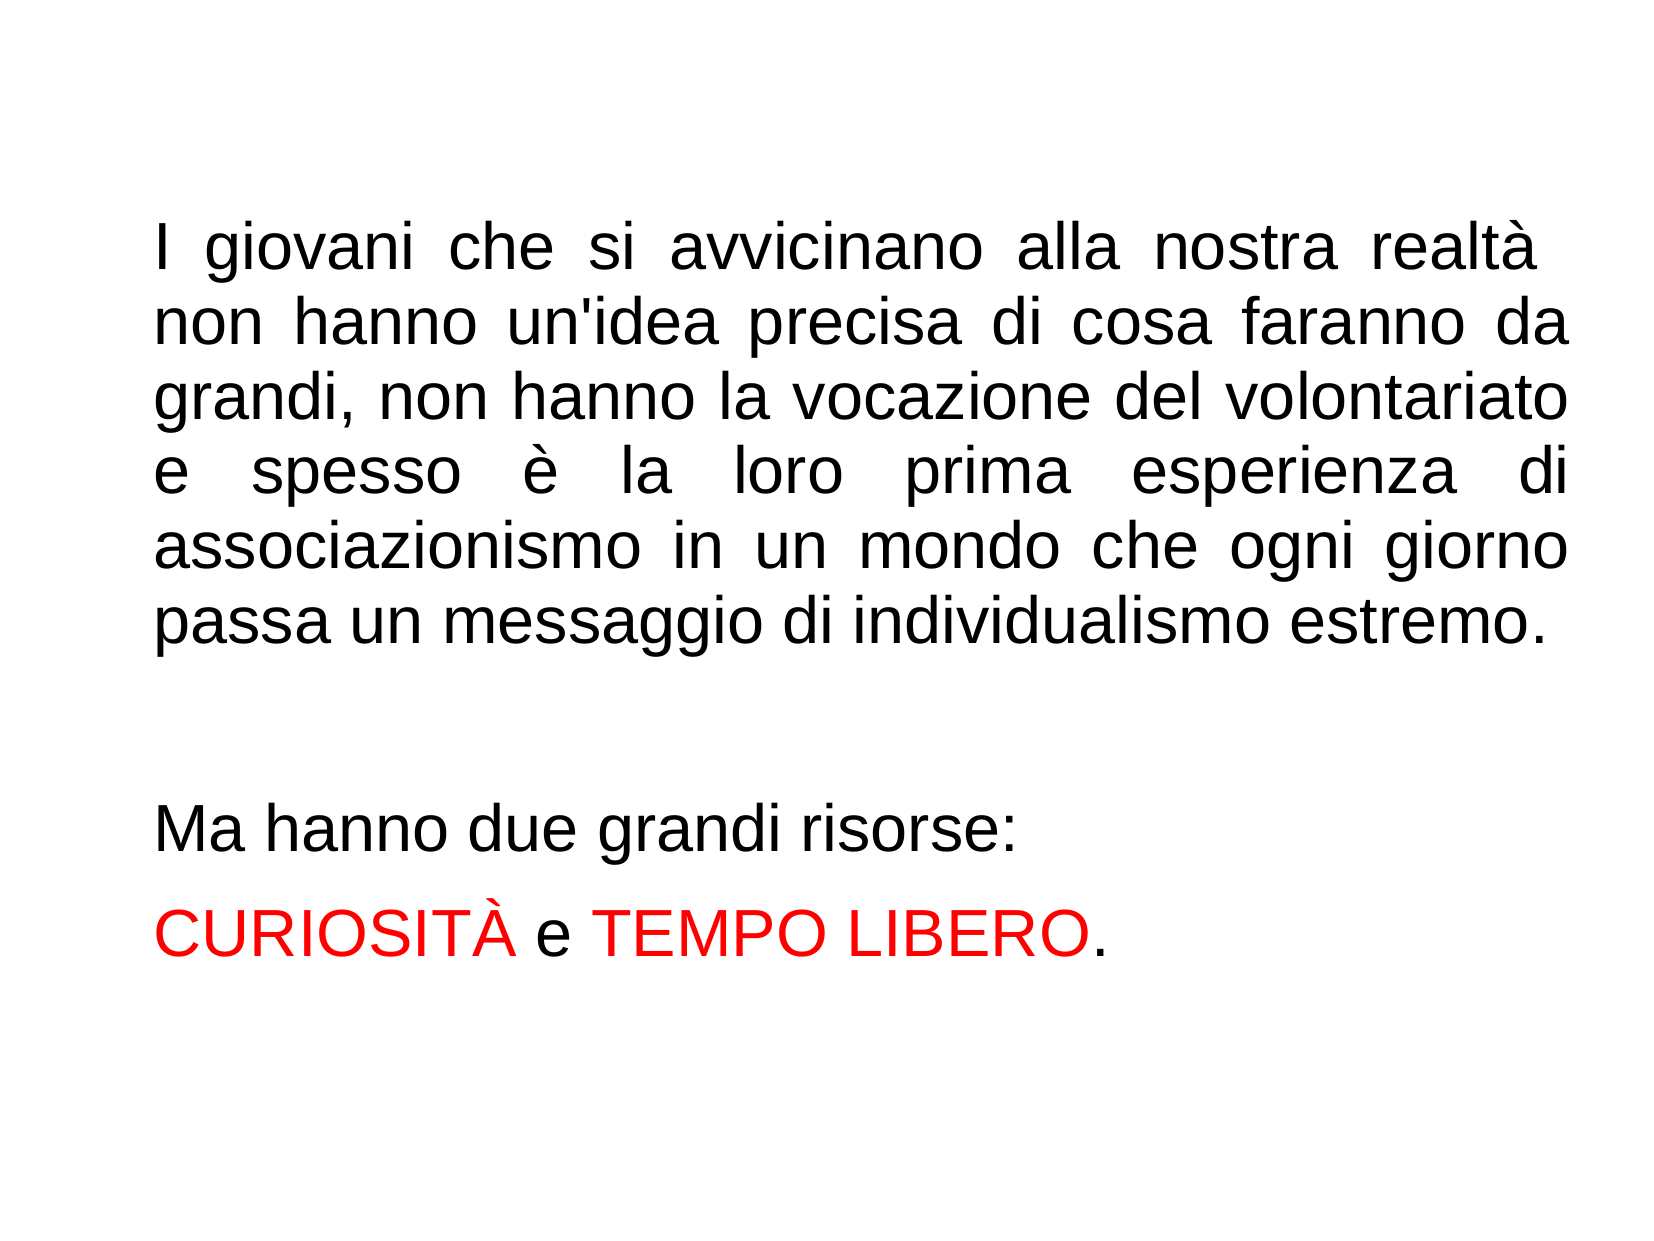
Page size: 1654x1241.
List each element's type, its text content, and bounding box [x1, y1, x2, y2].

list I giovani che si avvicinano alla nostra realtà non hanno un'idea precisa di cosa faranno da grandi, non hanno la vocazione del volontariato e spesso è la loro prima esperienza di associazionismo in un mondo che ogni giorno passa un messaggio di individualismo estremo. Ma hanno due grandi risorse: CURIOSITÀ e TEMPO LIBERO. [82, 209, 1571, 1028]
